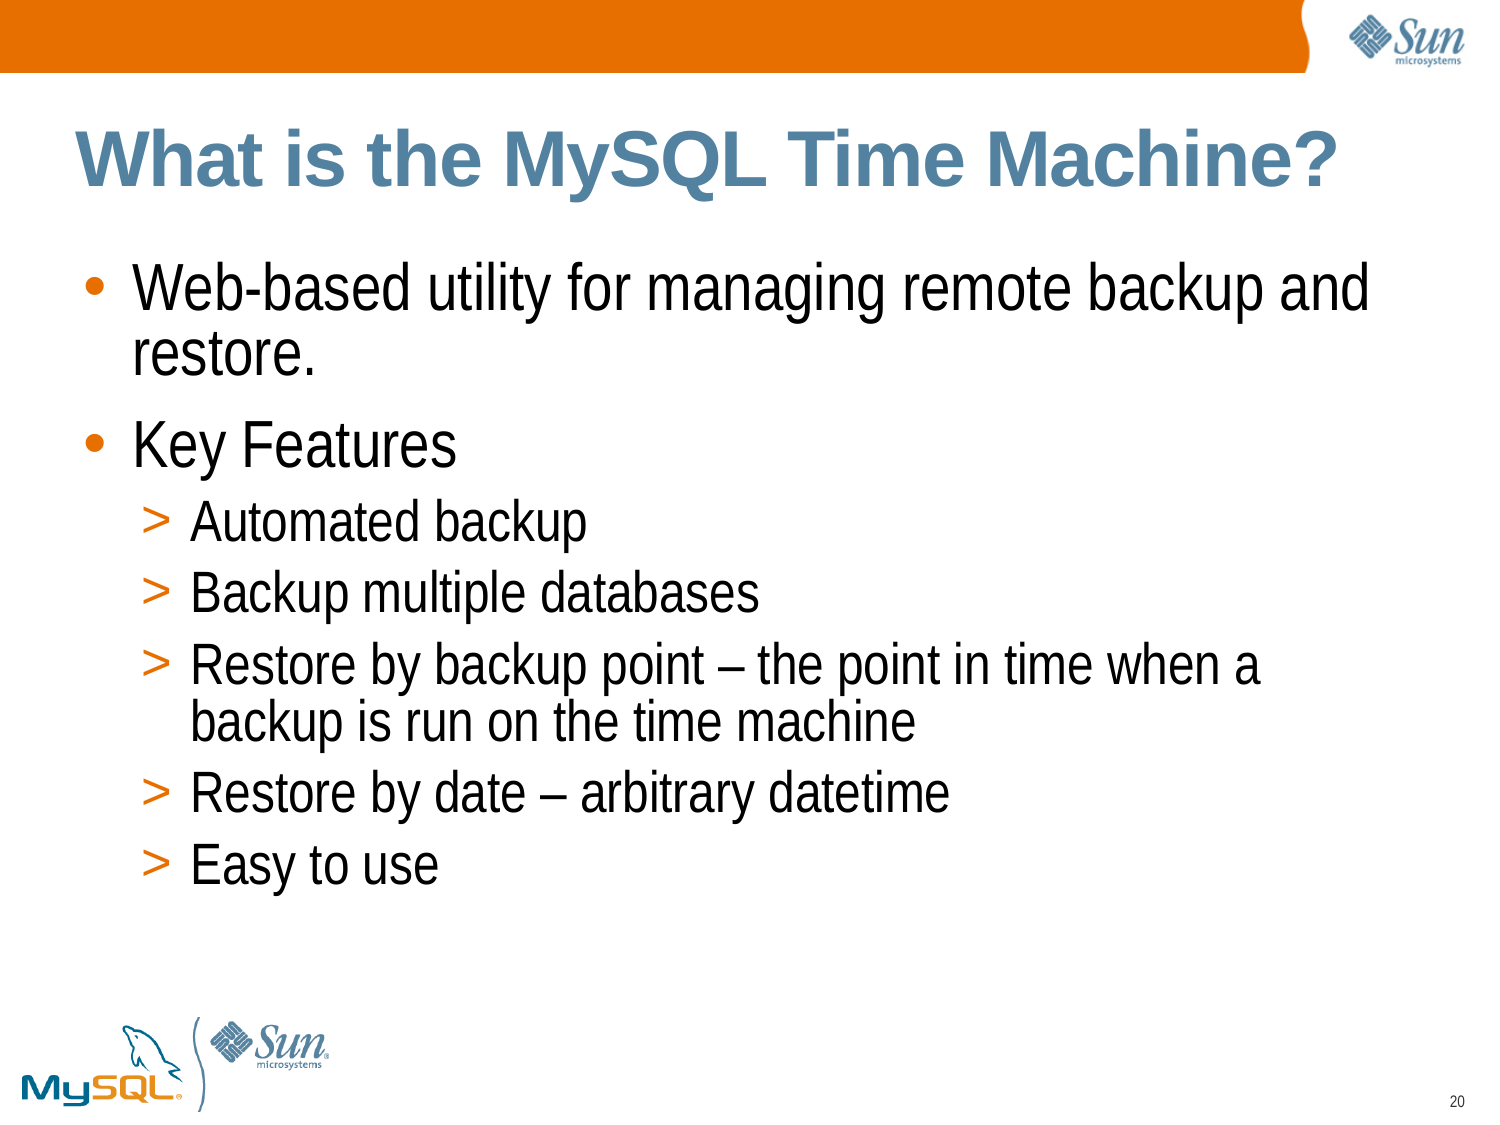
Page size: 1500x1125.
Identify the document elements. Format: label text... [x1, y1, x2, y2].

picture [22, 1017, 329, 1112]
picture [0, 0, 1500, 73]
list Web-based utility for managing remote backup and restore. Key Features Automated backup Backup multiple databases Restore by backup point – the point in time when a backup is run on the time machine Restore by date – arbitrary datetime Easy to use [64, 258, 1401, 1062]
title What is the MySQL Time Machine? [75, 123, 1437, 227]
